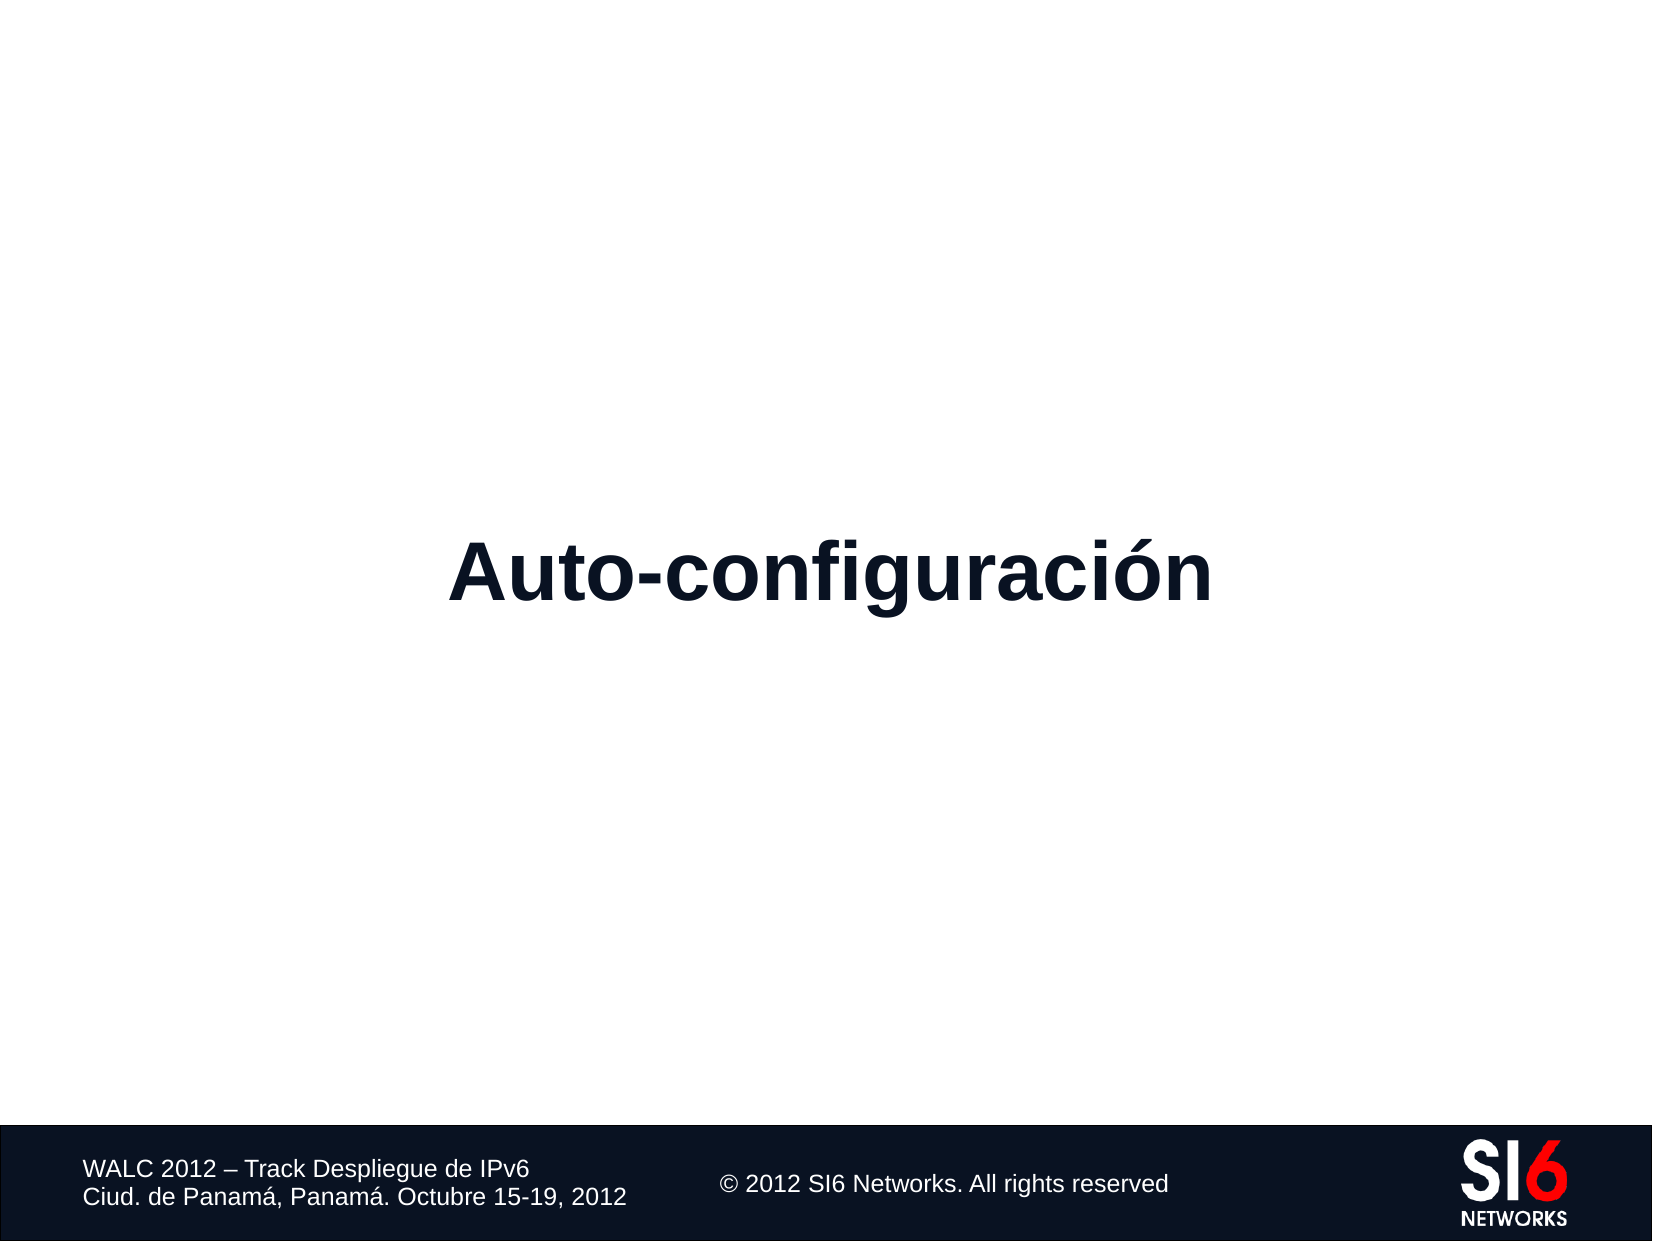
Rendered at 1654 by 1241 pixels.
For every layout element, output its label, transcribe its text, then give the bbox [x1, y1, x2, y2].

picture [1461, 1139, 1567, 1226]
title Auto-configuración [86, 467, 1576, 676]
